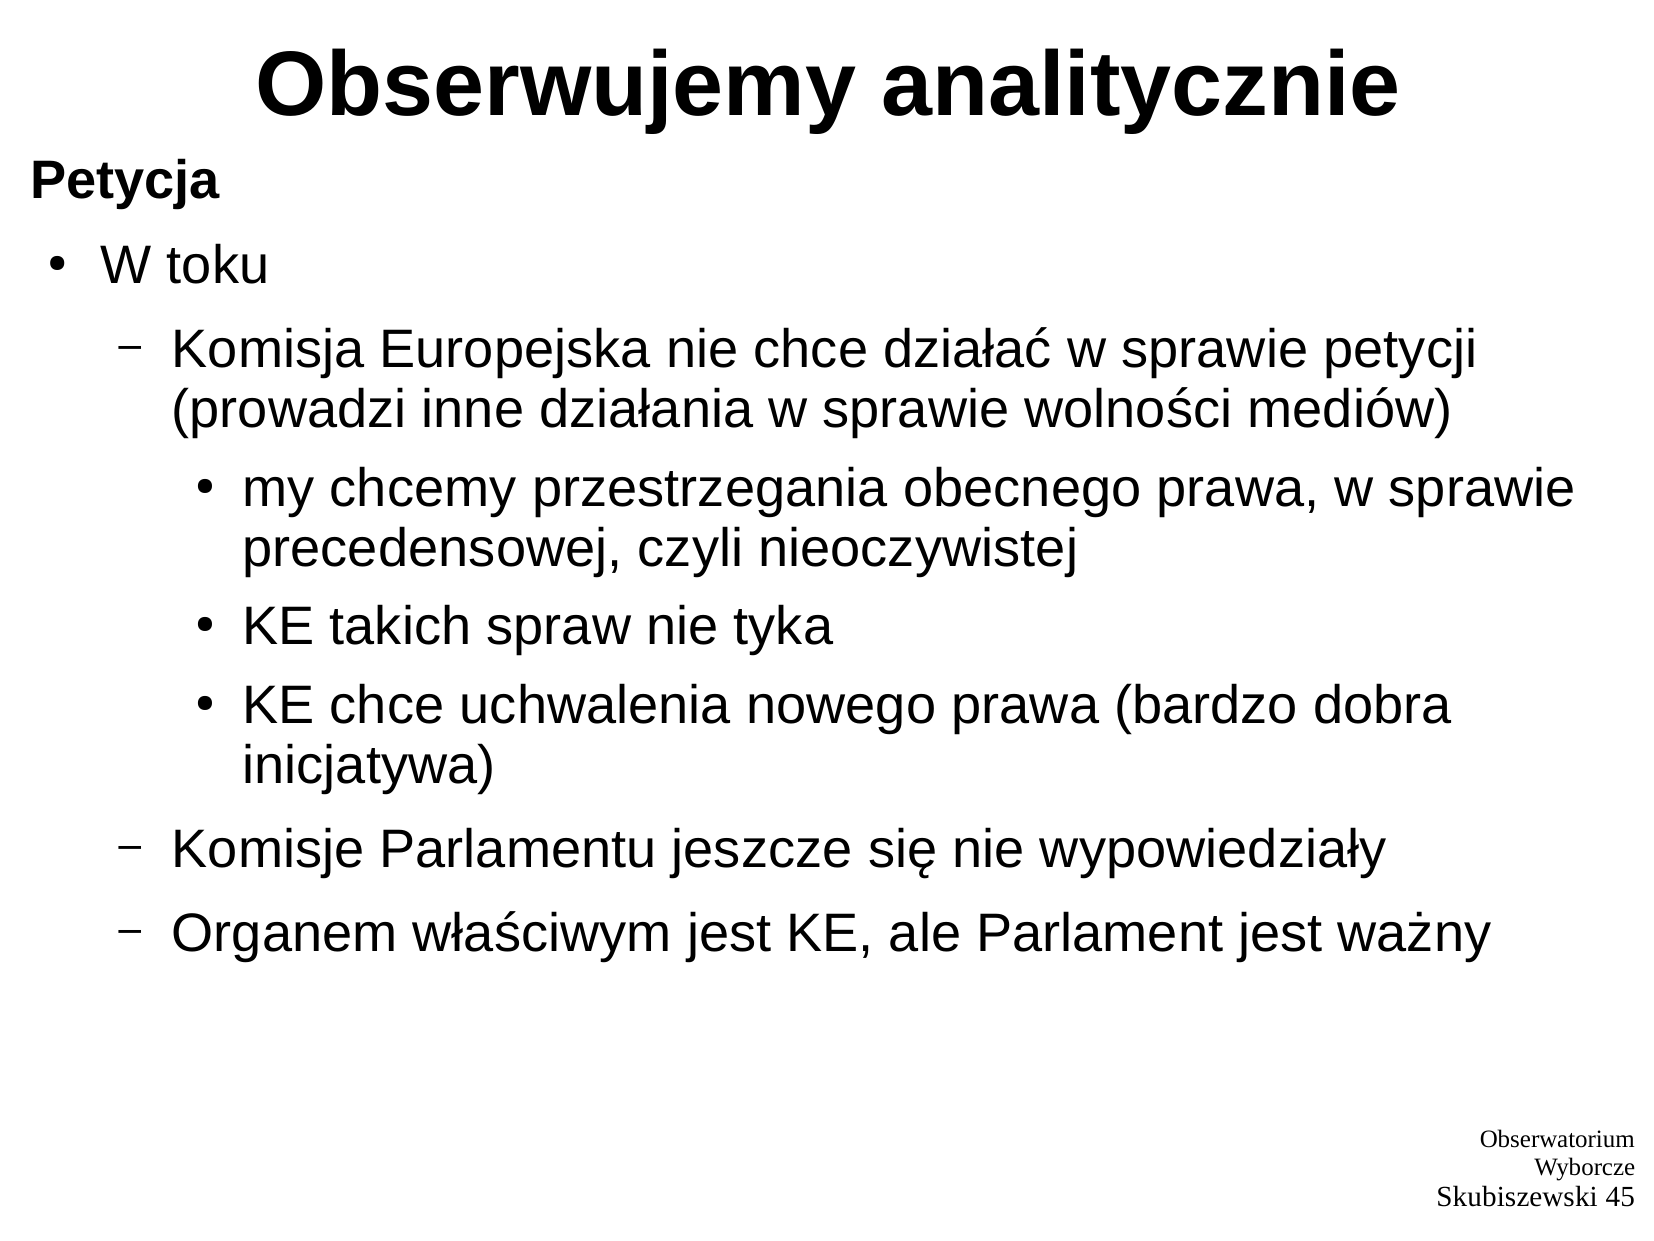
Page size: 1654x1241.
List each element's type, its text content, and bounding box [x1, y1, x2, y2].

title Obserwujemy analitycznie [84, 32, 1573, 150]
list Petycja W toku Komisja Europejska nie chce działać w sprawie petycji (prowadzi inne działania w sprawie wolności mediów) my chcemy przestrzegania obecnego prawa, w sprawie precedensowej, czyli nieoczywistej KE takich spraw nie tyka KE chce uchwalenia nowego prawa (bardzo dobra inicjatywa) Komisje Parlamentu jeszcze się nie wypowiedziały Organem właściwym jest KE, ale Parlament jest ważny [30, 150, 1621, 1216]
